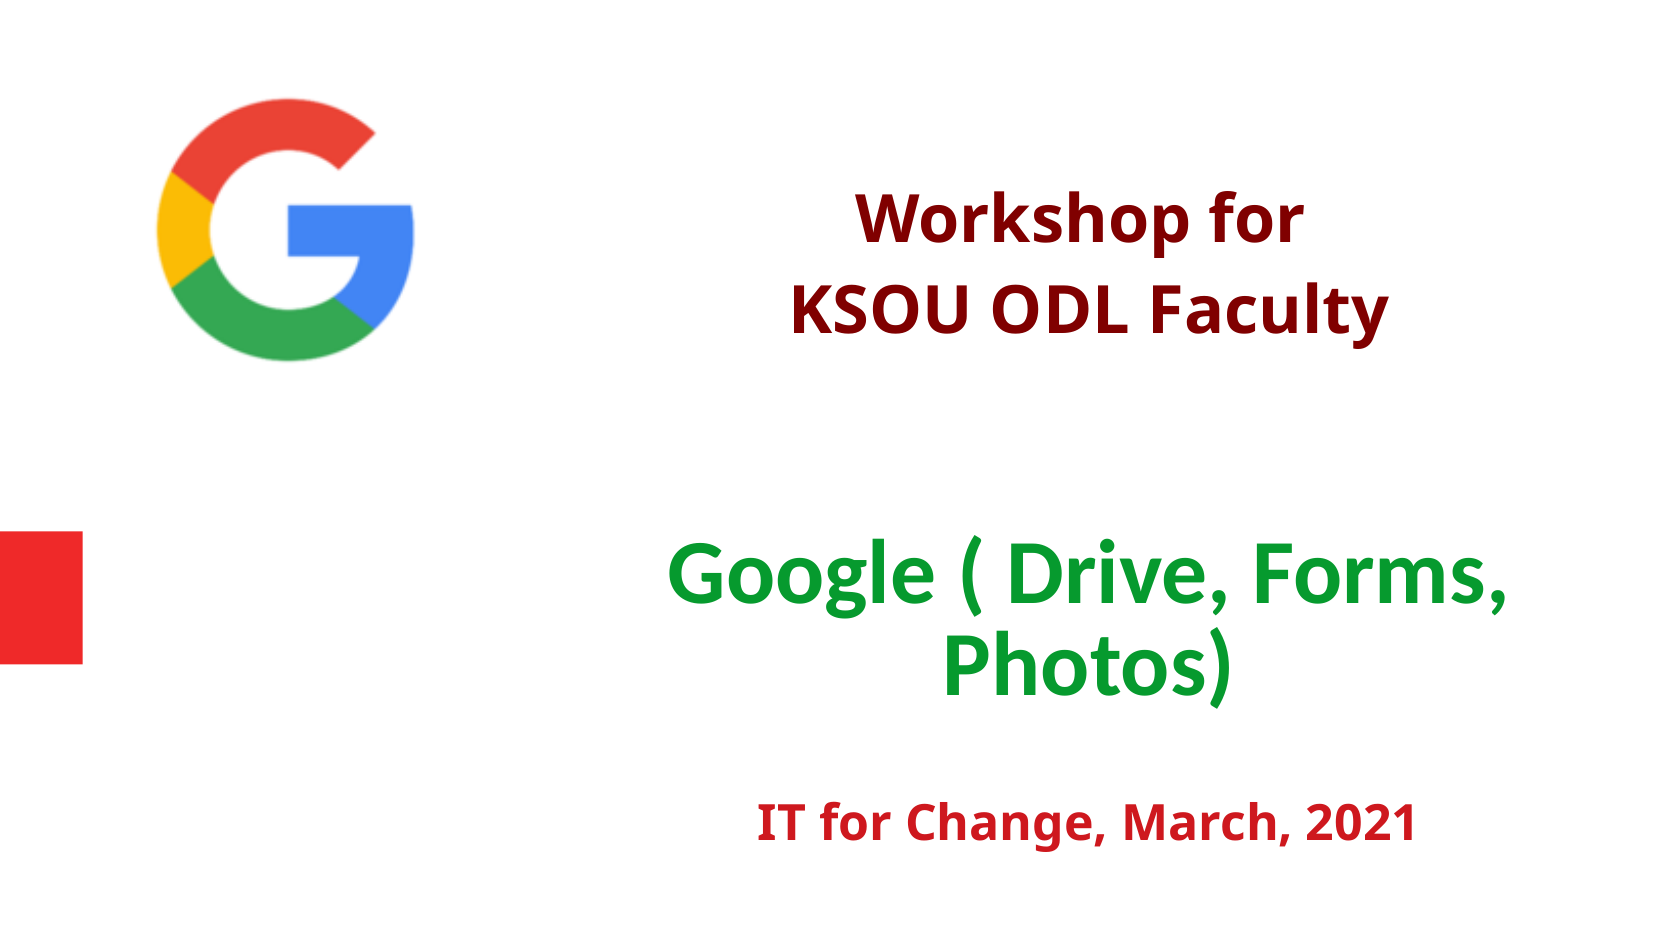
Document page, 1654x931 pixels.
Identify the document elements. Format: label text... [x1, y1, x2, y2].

picture [84, 26, 493, 435]
subtitle Workshop for KSOU ODL Faculty Google ( Drive, Forms, Photos) IT for Change, March, 2021 [528, 26, 1650, 909]
